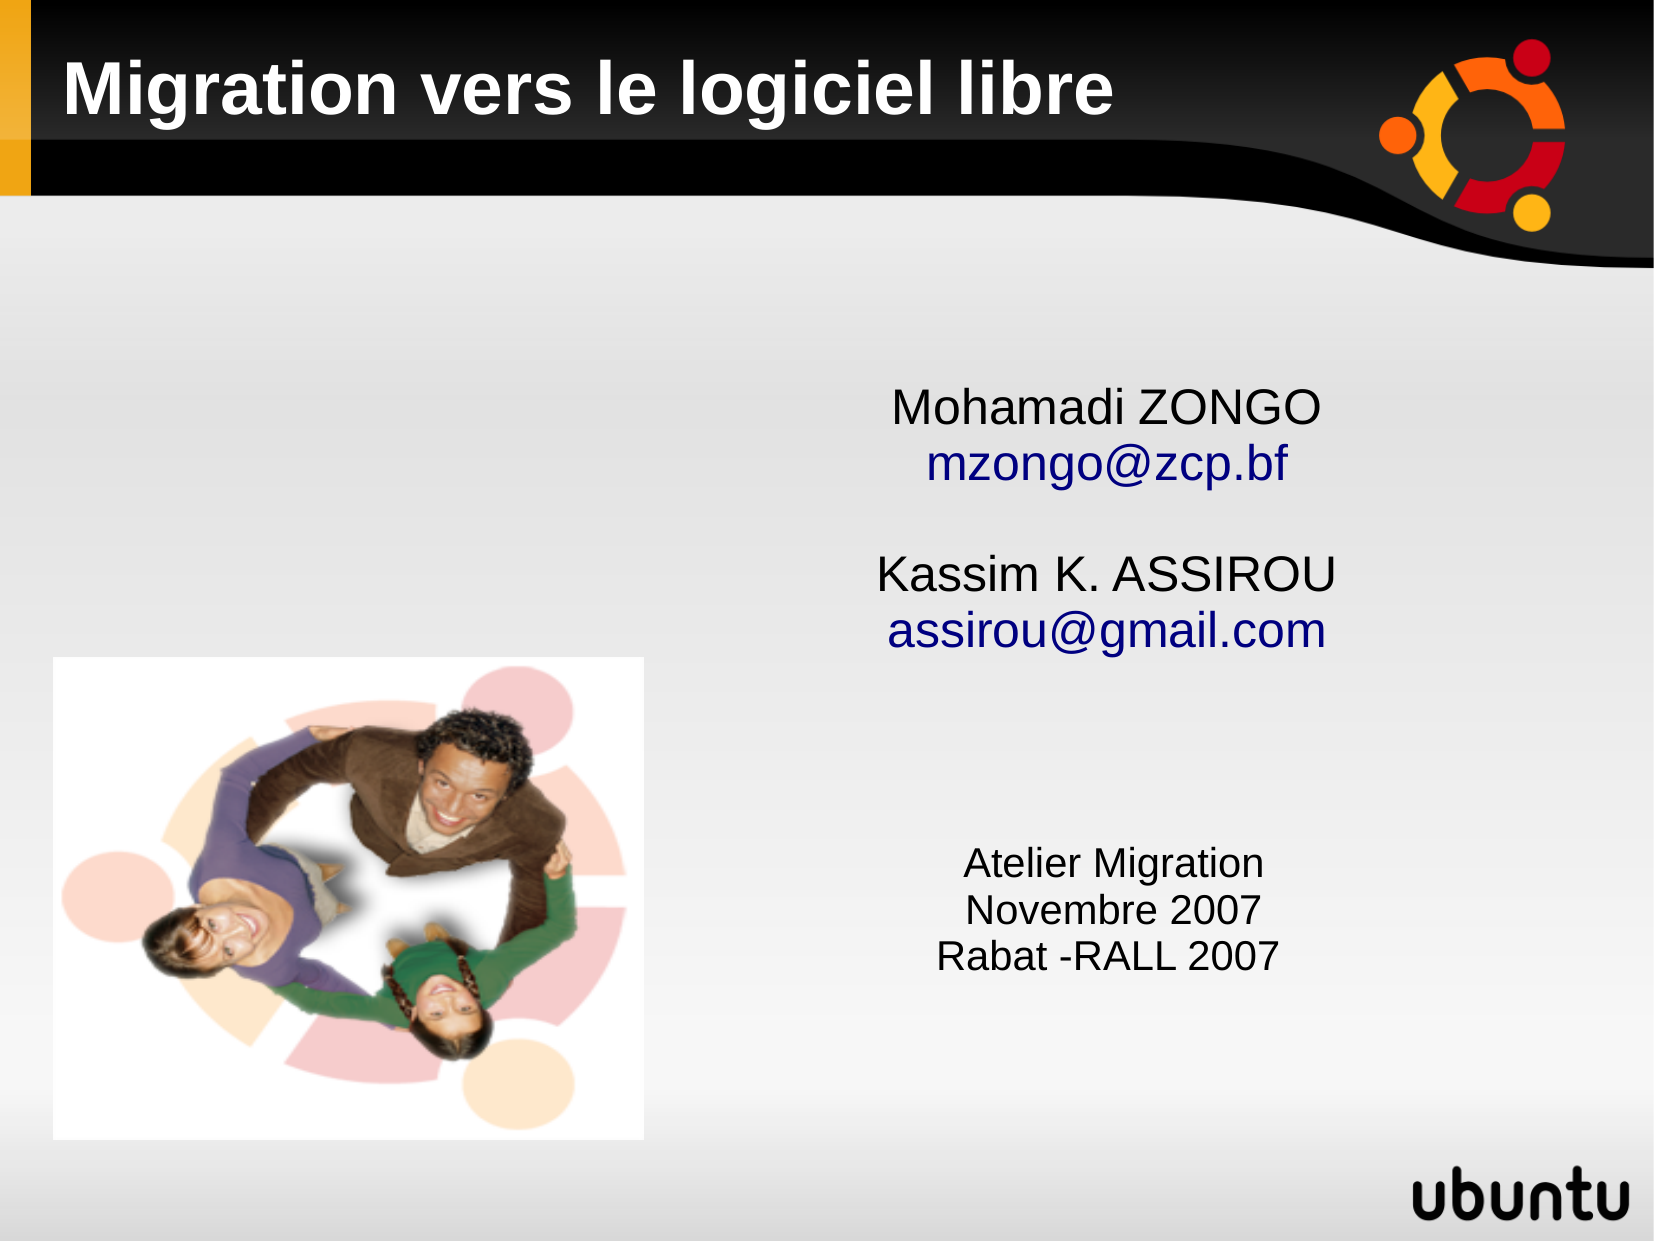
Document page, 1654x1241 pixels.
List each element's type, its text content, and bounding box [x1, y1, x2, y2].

text_box Mohamadi ZONGO mzongo@zcp.bf Kassim K. ASSIROU assirou@gmail.com [708, 315, 1506, 765]
picture [0, 0, 1654, 1241]
text_box Migration vers le logiciel libre [48, 39, 1132, 152]
text_box Atelier Migration Novembre 2007 Rabat -RALL 2007 [921, 832, 1307, 1004]
